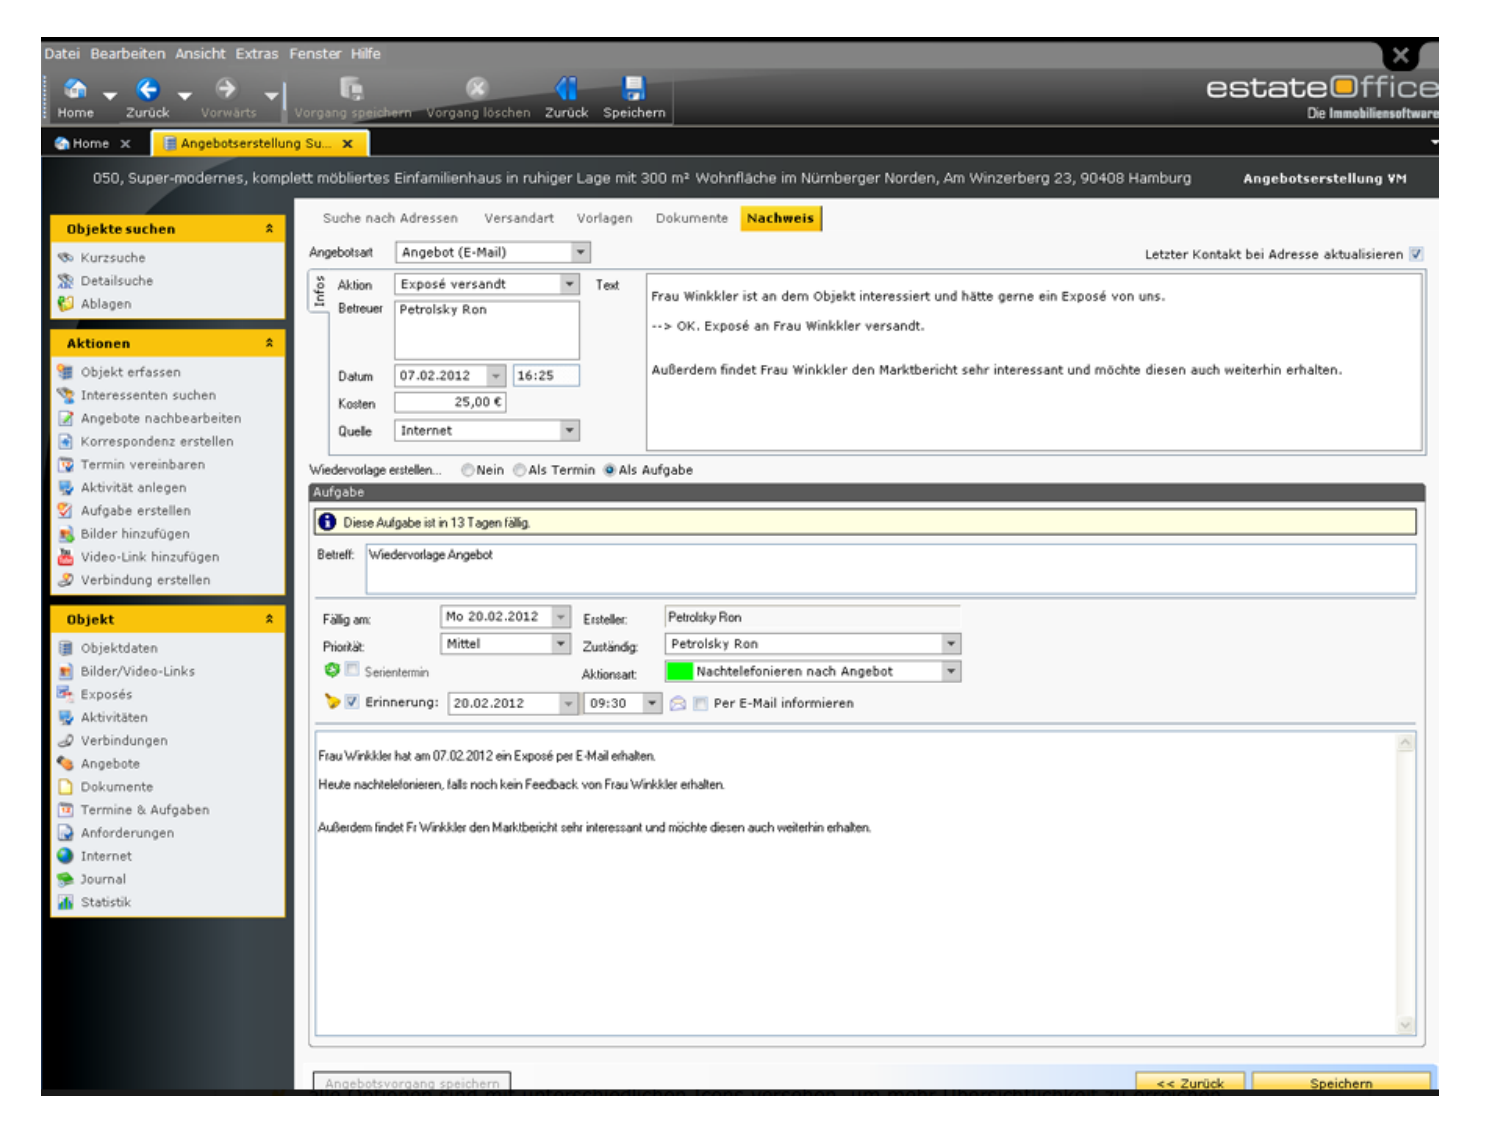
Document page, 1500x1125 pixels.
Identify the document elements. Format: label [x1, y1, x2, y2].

picture [41, 37, 1439, 1096]
